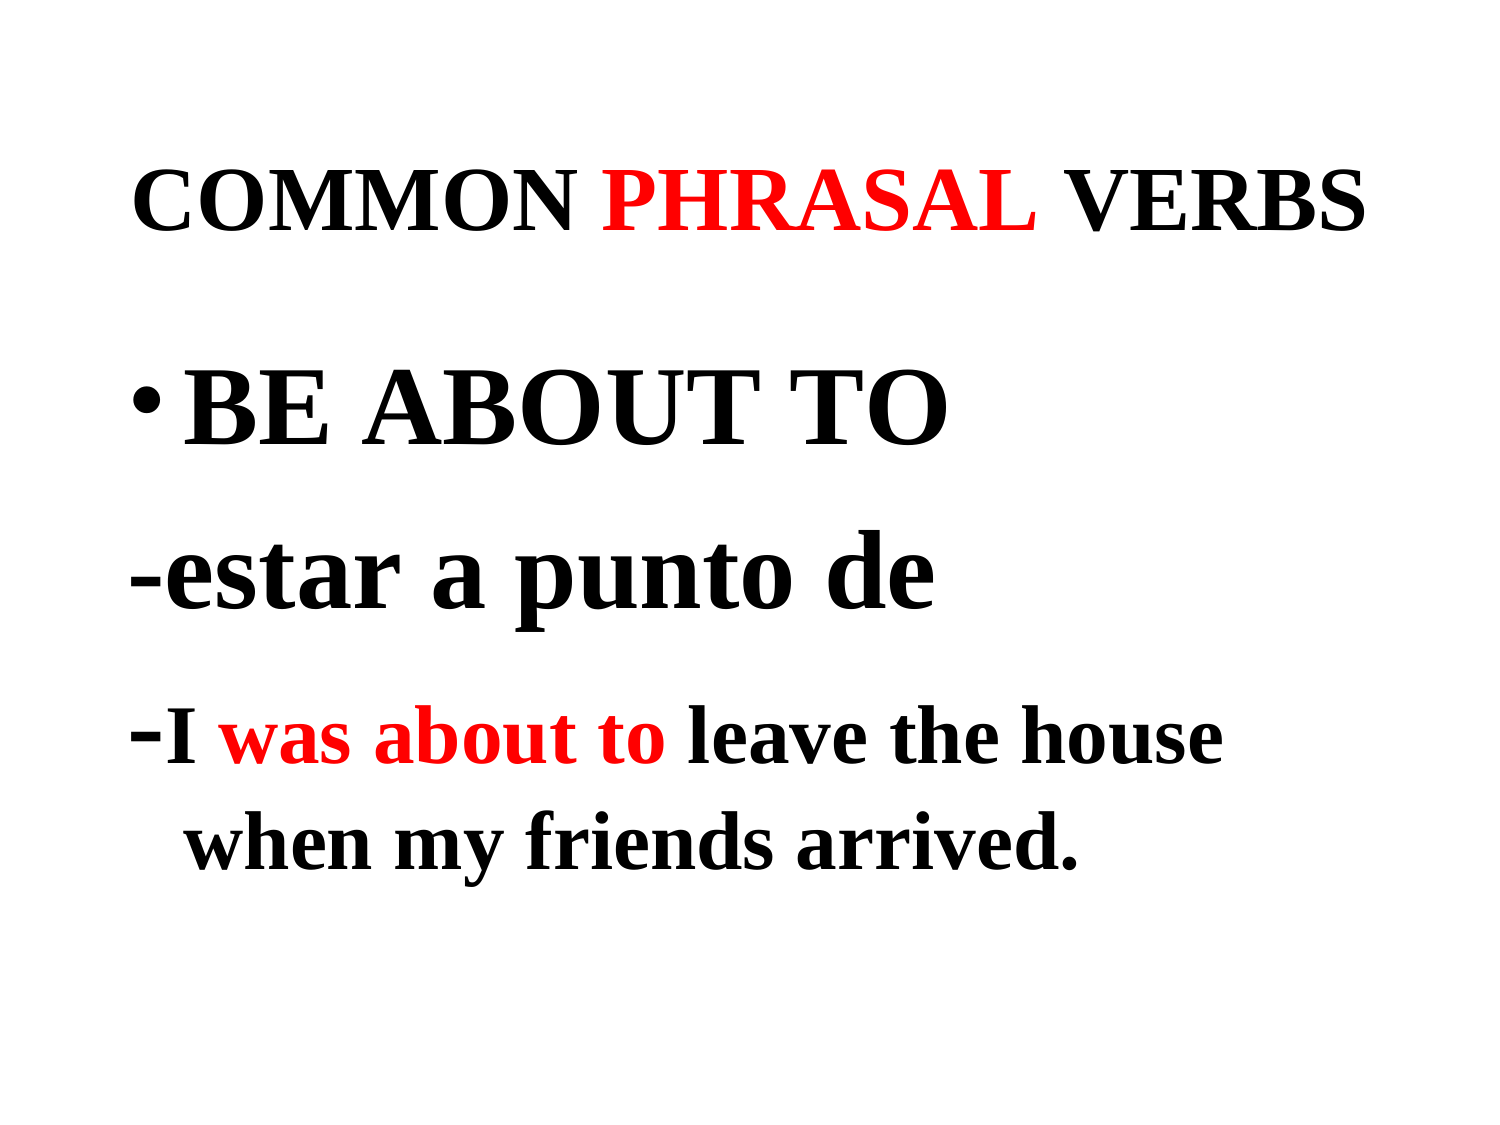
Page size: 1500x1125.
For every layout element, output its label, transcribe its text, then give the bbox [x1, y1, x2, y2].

list BE ABOUT TO -estar a punto de -I was about to leave the house when my friends arrived. [112, 324, 1388, 1000]
title COMMON PHRASAL VERBS [112, 99, 1388, 288]
